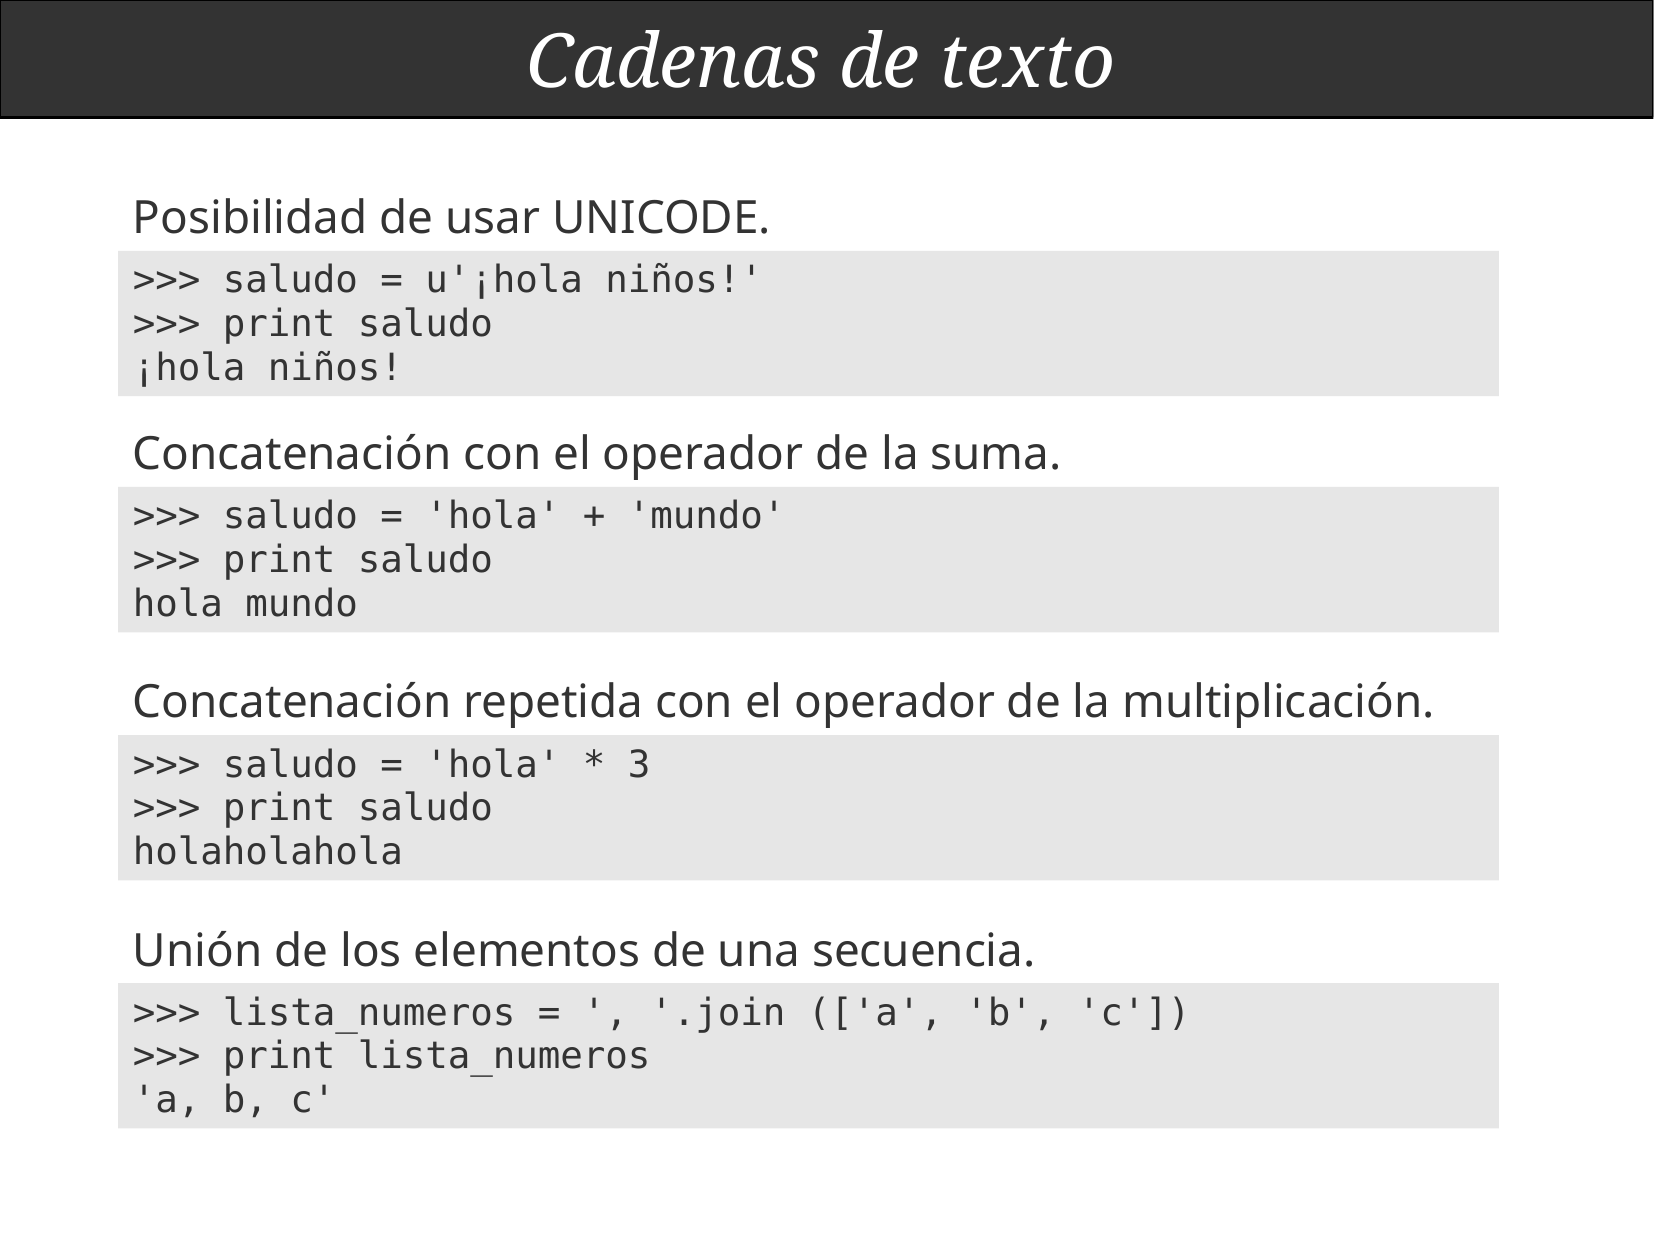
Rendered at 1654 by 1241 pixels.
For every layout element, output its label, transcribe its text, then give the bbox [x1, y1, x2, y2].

text_box >>> saludo = u'¡hola niños!' >>> print saludo ¡hola niños! [118, 250, 1499, 397]
text_box >>> lista_numeros = ', '.join (['a', 'b', 'c']) >>> print lista_numeros 'a, b, c' [118, 983, 1499, 1129]
text_box >>> saludo = 'hola' * 3 >>> print saludo holaholahola [118, 735, 1499, 881]
text_box >>> saludo = 'hola' + 'mundo' >>> print saludo hola mundo [118, 486, 1499, 633]
text_box Posibilidad de usar UNICODE. [118, 177, 1506, 246]
text_box Cadenas de texto [0, 0, 1654, 101]
text_box Concatenación con el operador de la suma. [118, 413, 1506, 482]
text_box Unión de los elementos de una secuencia. [118, 909, 1506, 978]
text_box Concatenación repetida con el operador de la multiplicación. [118, 661, 1506, 730]
